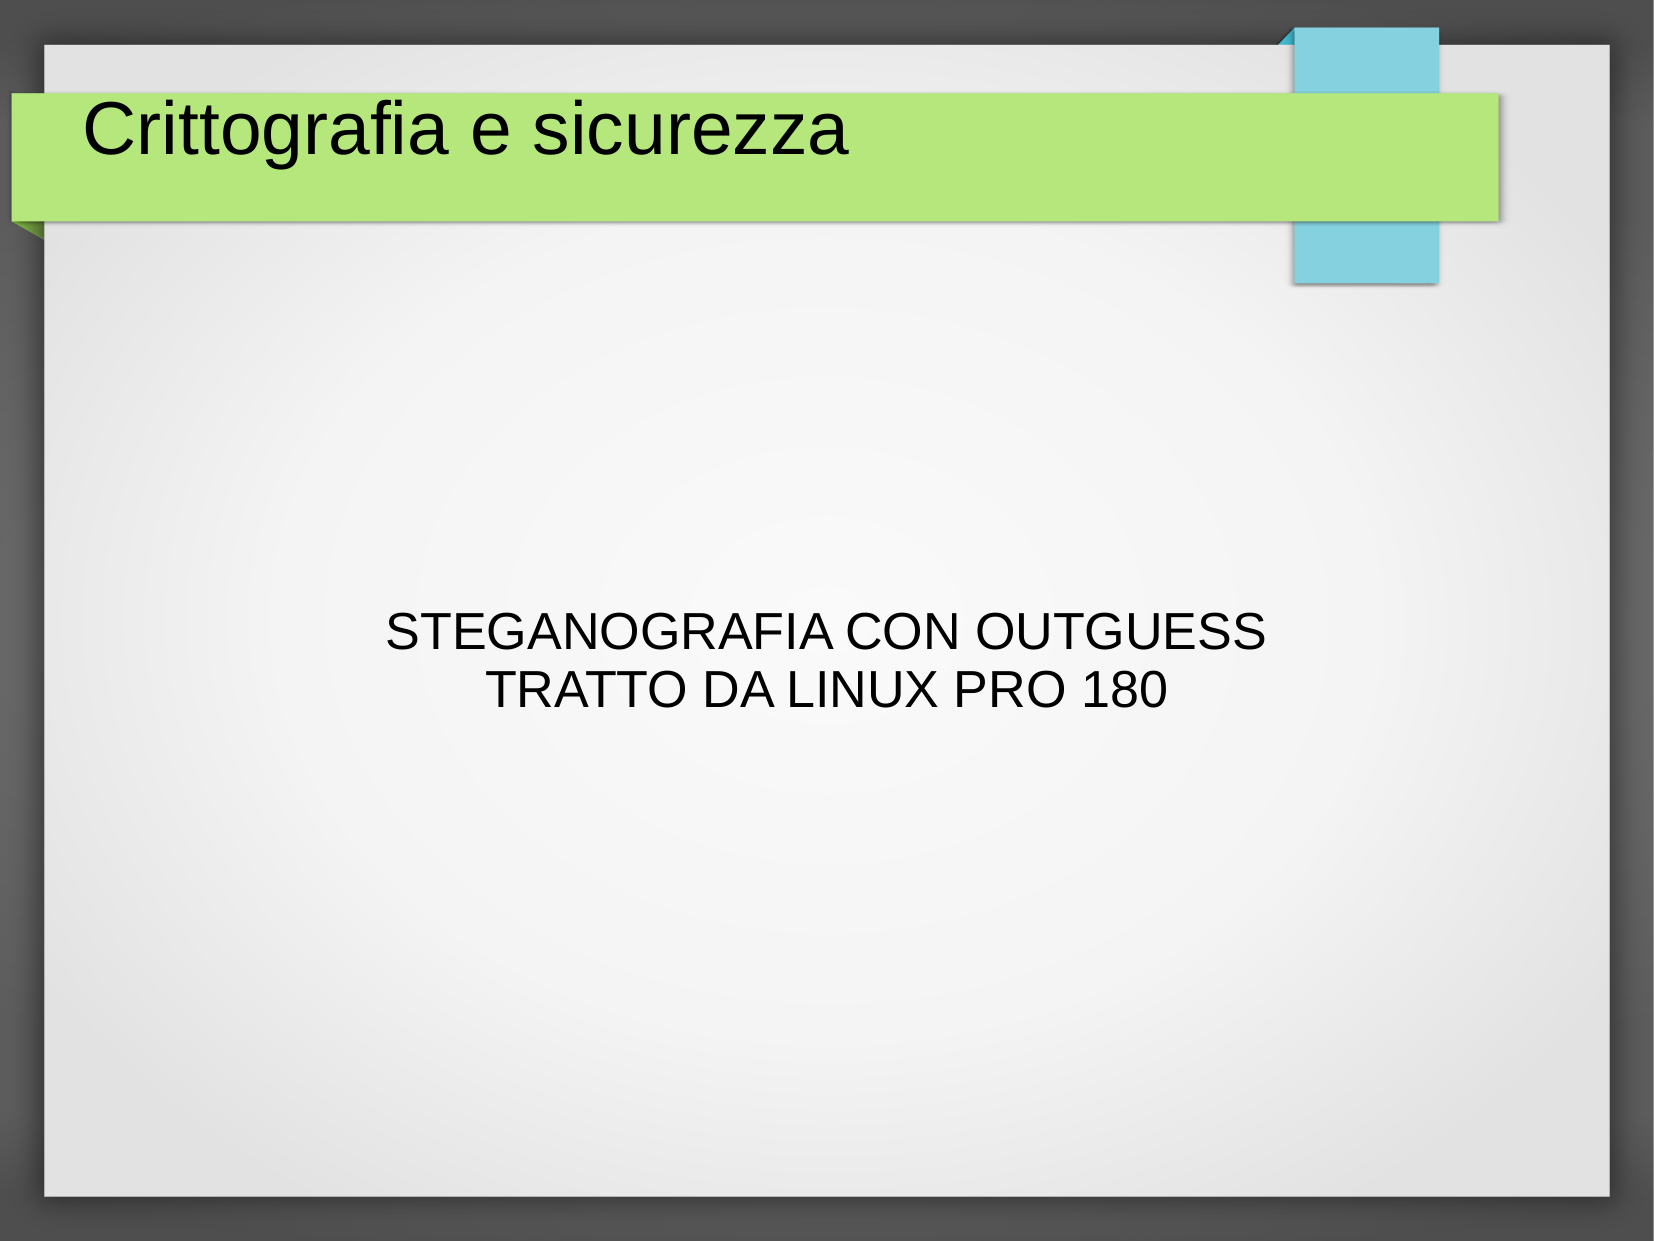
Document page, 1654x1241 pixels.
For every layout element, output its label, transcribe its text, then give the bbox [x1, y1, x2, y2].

title Crittografia e sicurezza [82, 44, 1264, 213]
picture [0, 0, 1654, 1241]
subtitle STEGANOGRAFIA CON OUTGUESS TRATTO DA LINUX PRO 180 [82, 295, 1571, 1015]
